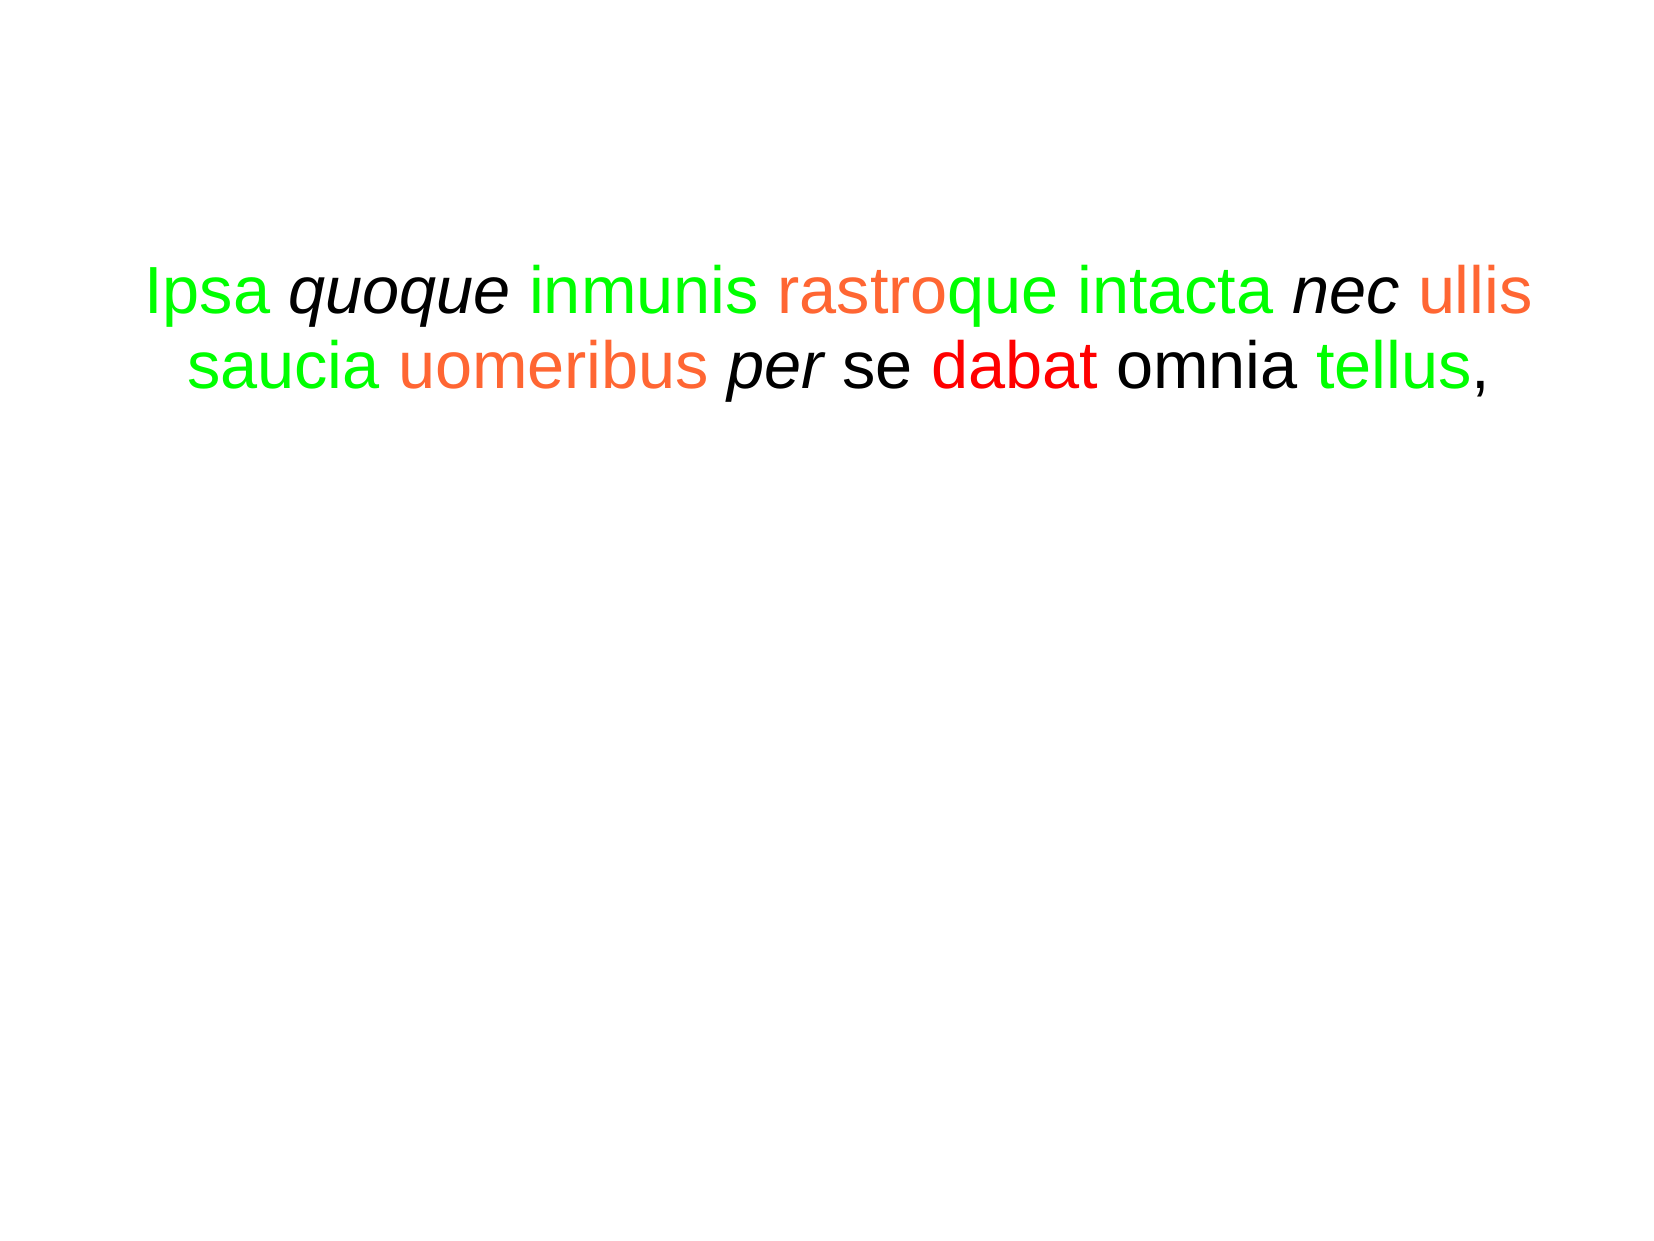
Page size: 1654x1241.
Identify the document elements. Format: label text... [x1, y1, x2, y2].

title Ipsa quoque inmunis rastroque intacta nec ullis saucia uomeribus per se dabat omnia tellus, [94, 224, 1583, 432]
